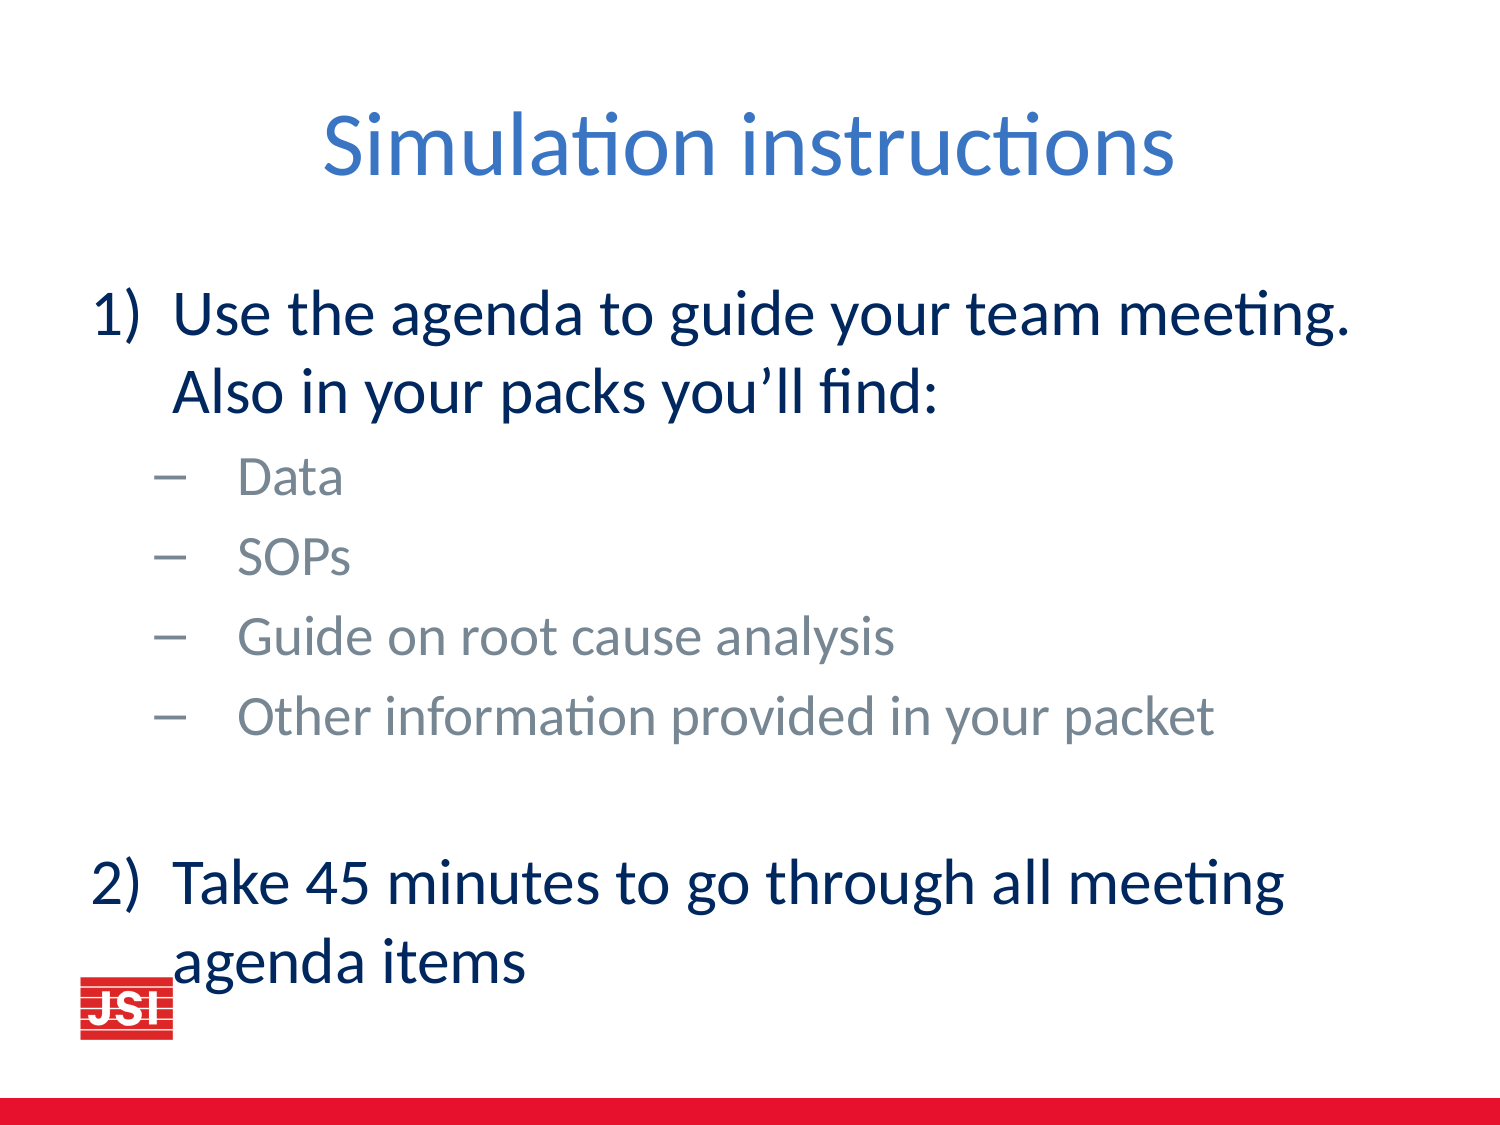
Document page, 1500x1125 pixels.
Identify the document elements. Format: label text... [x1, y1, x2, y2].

title Simulation instructions [75, 45, 1425, 233]
picture [62, 962, 186, 1054]
list Use the agenda to guide your team meeting. Also in your packs you’ll find: Data SOPs Guide on root cause analysis Other information provided in your packet Take 45 minutes to go through all meeting agenda items [75, 262, 1425, 1005]
